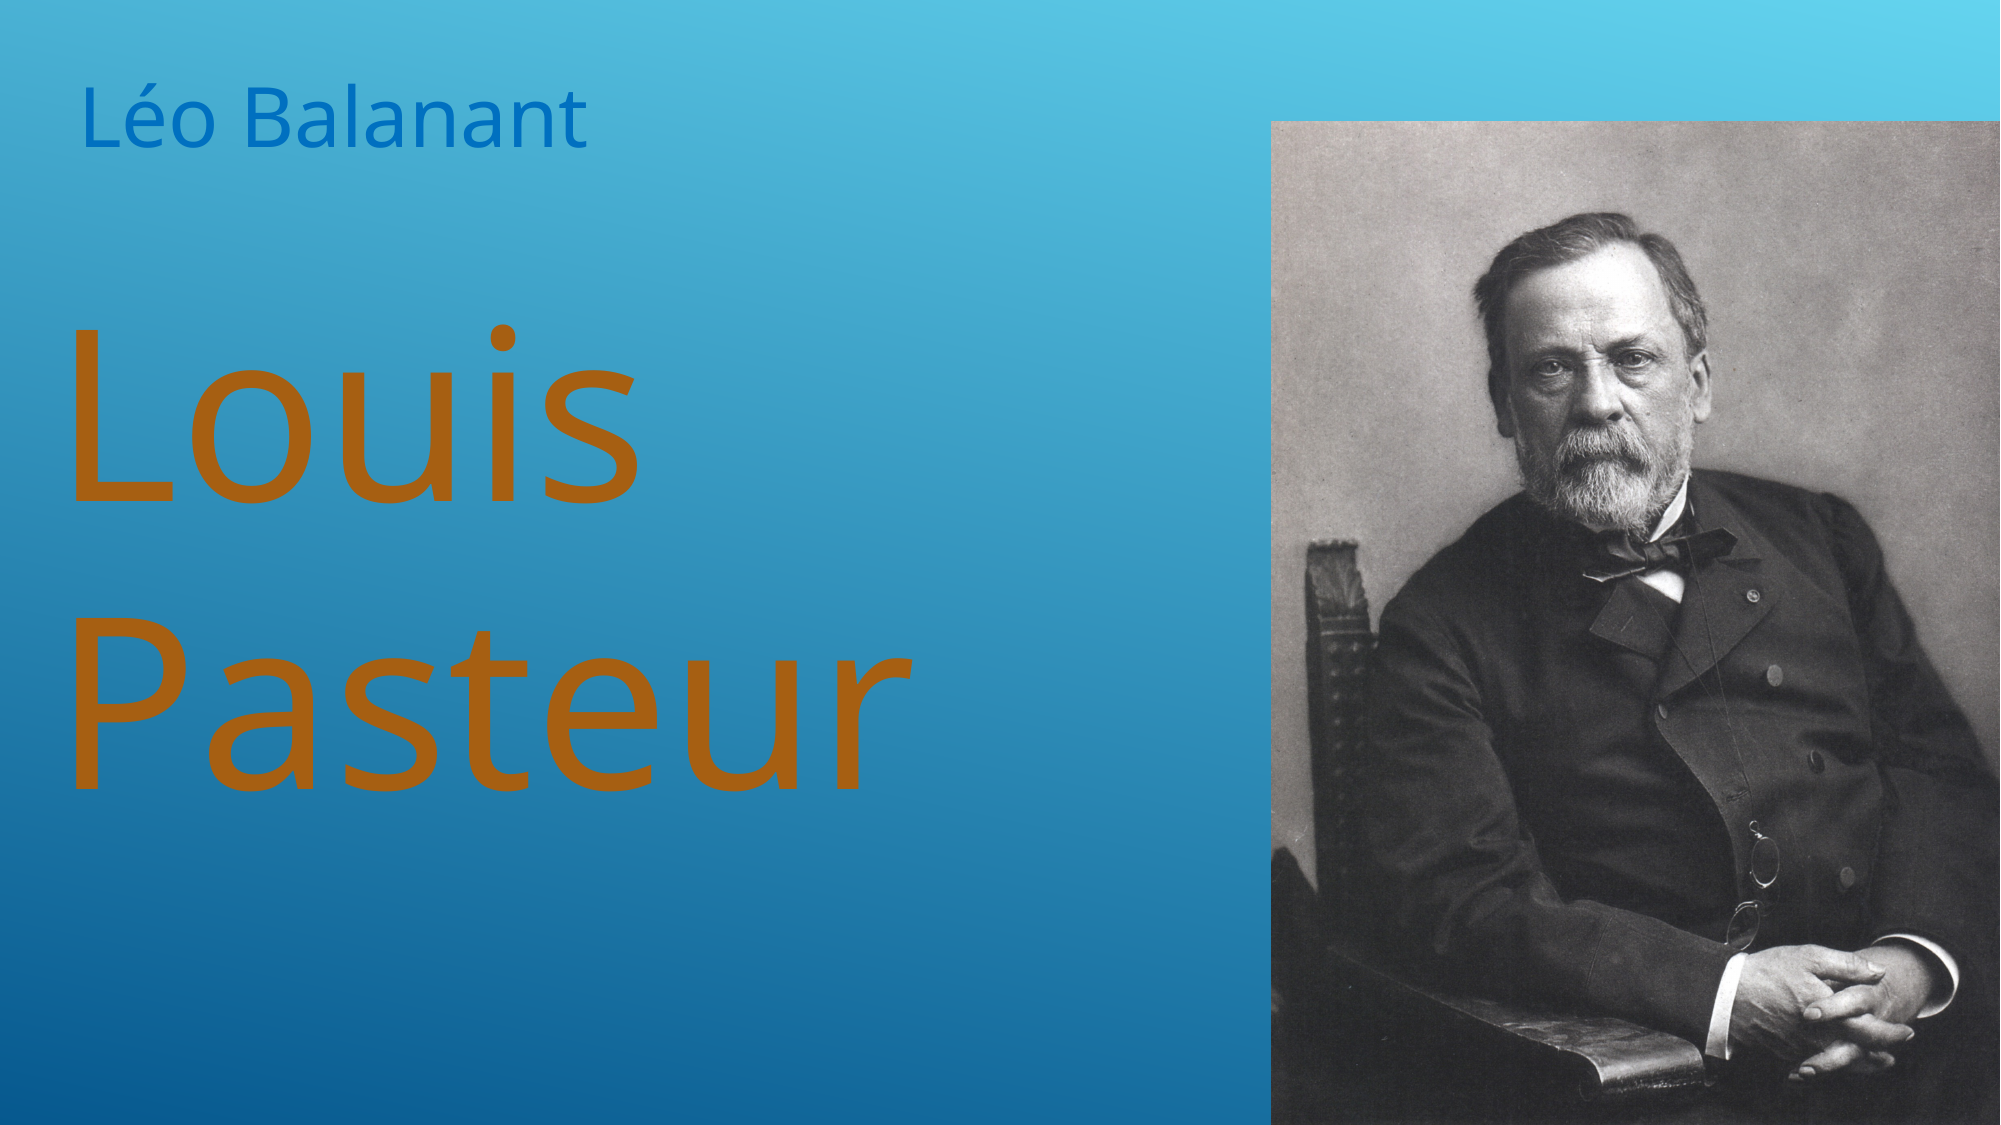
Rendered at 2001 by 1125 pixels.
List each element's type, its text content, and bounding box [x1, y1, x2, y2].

subtitle Louis Pasteur [38, 254, 1271, 563]
picture [1271, 121, 2000, 1125]
title Léo Balanant [63, 31, 832, 172]
